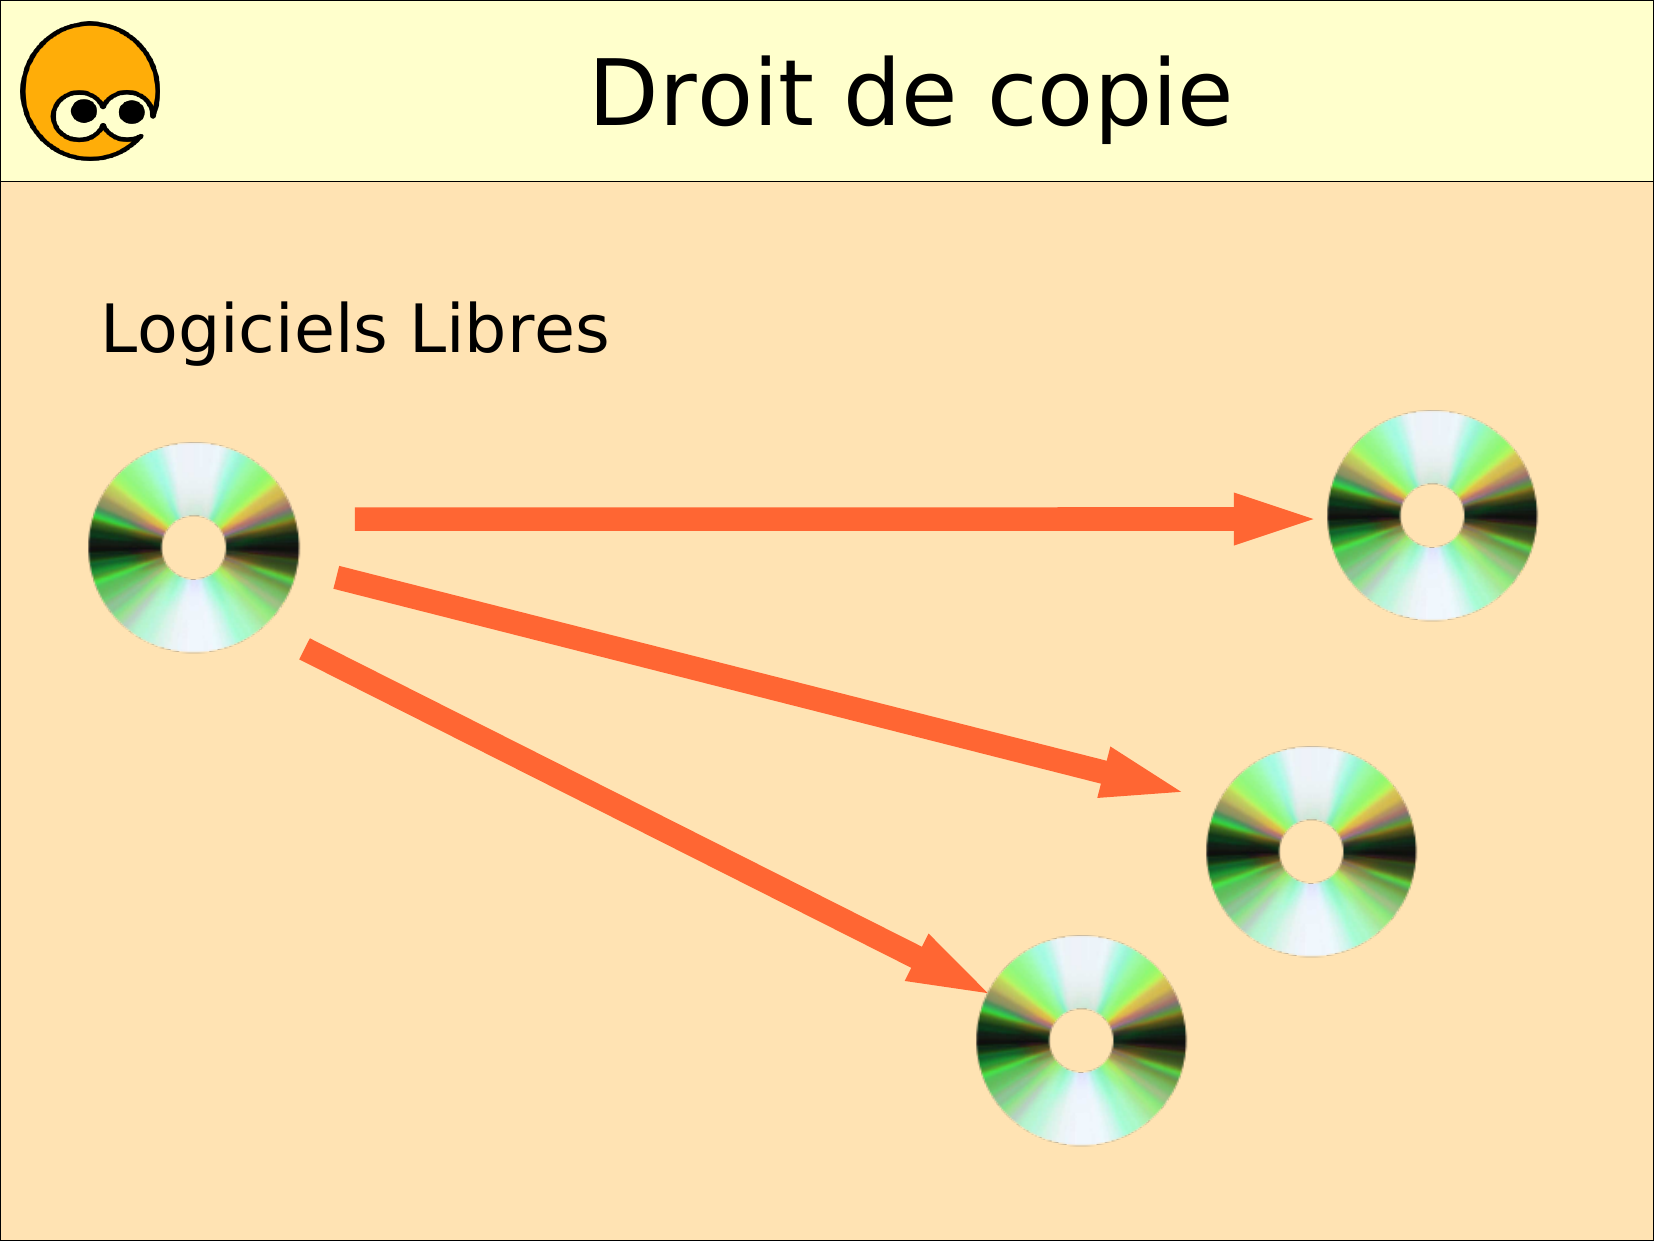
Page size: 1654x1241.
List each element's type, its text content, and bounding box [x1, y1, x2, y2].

picture [1205, 745, 1419, 959]
list Logiciels Libres [82, 290, 1571, 1094]
picture [975, 934, 1189, 1148]
picture [1326, 409, 1540, 623]
title Droit de copie [203, 39, 1620, 147]
picture [20, 21, 160, 161]
picture [87, 441, 302, 655]
